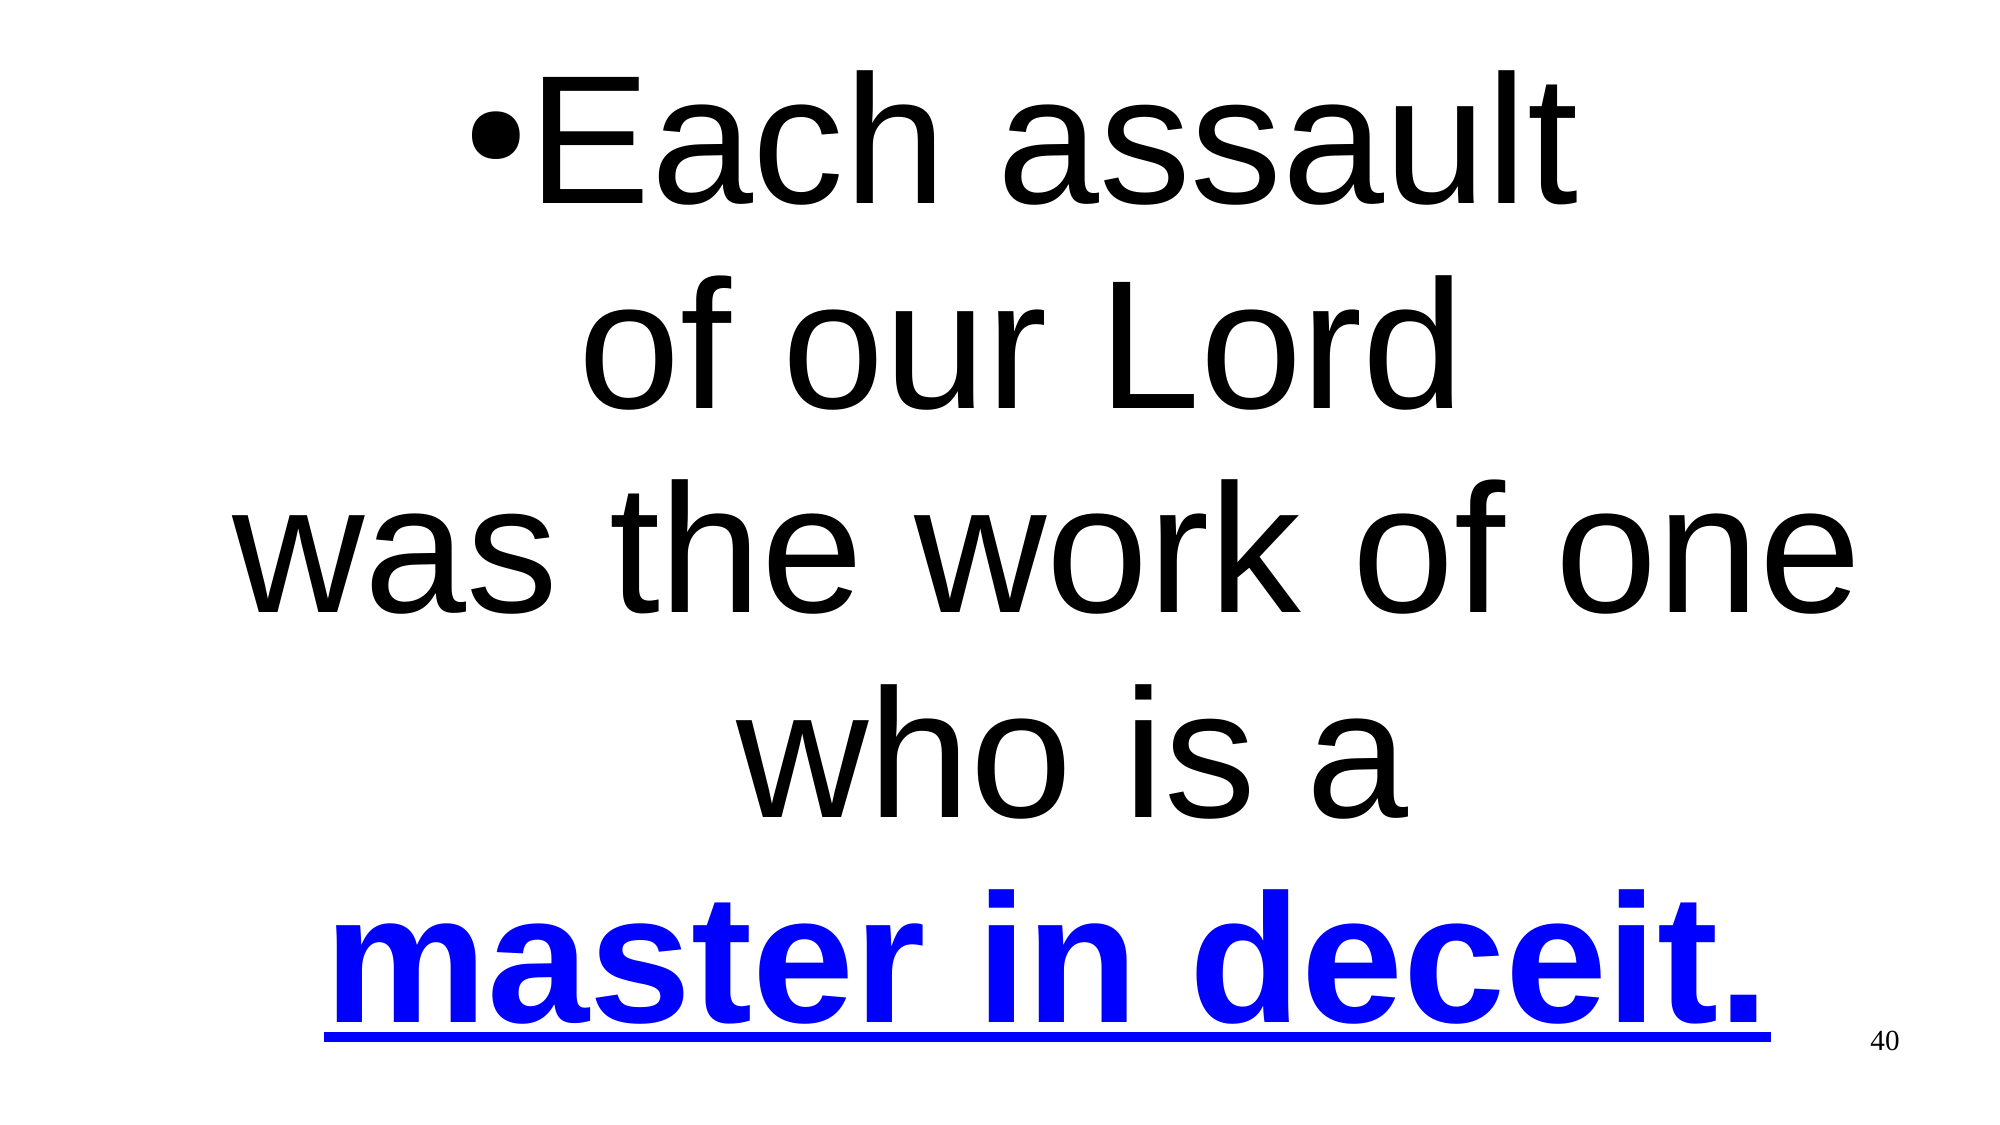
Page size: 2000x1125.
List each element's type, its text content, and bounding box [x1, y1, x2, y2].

list Each assault of our Lord was the work of one who is a master in deceit. [37, 37, 1988, 1088]
